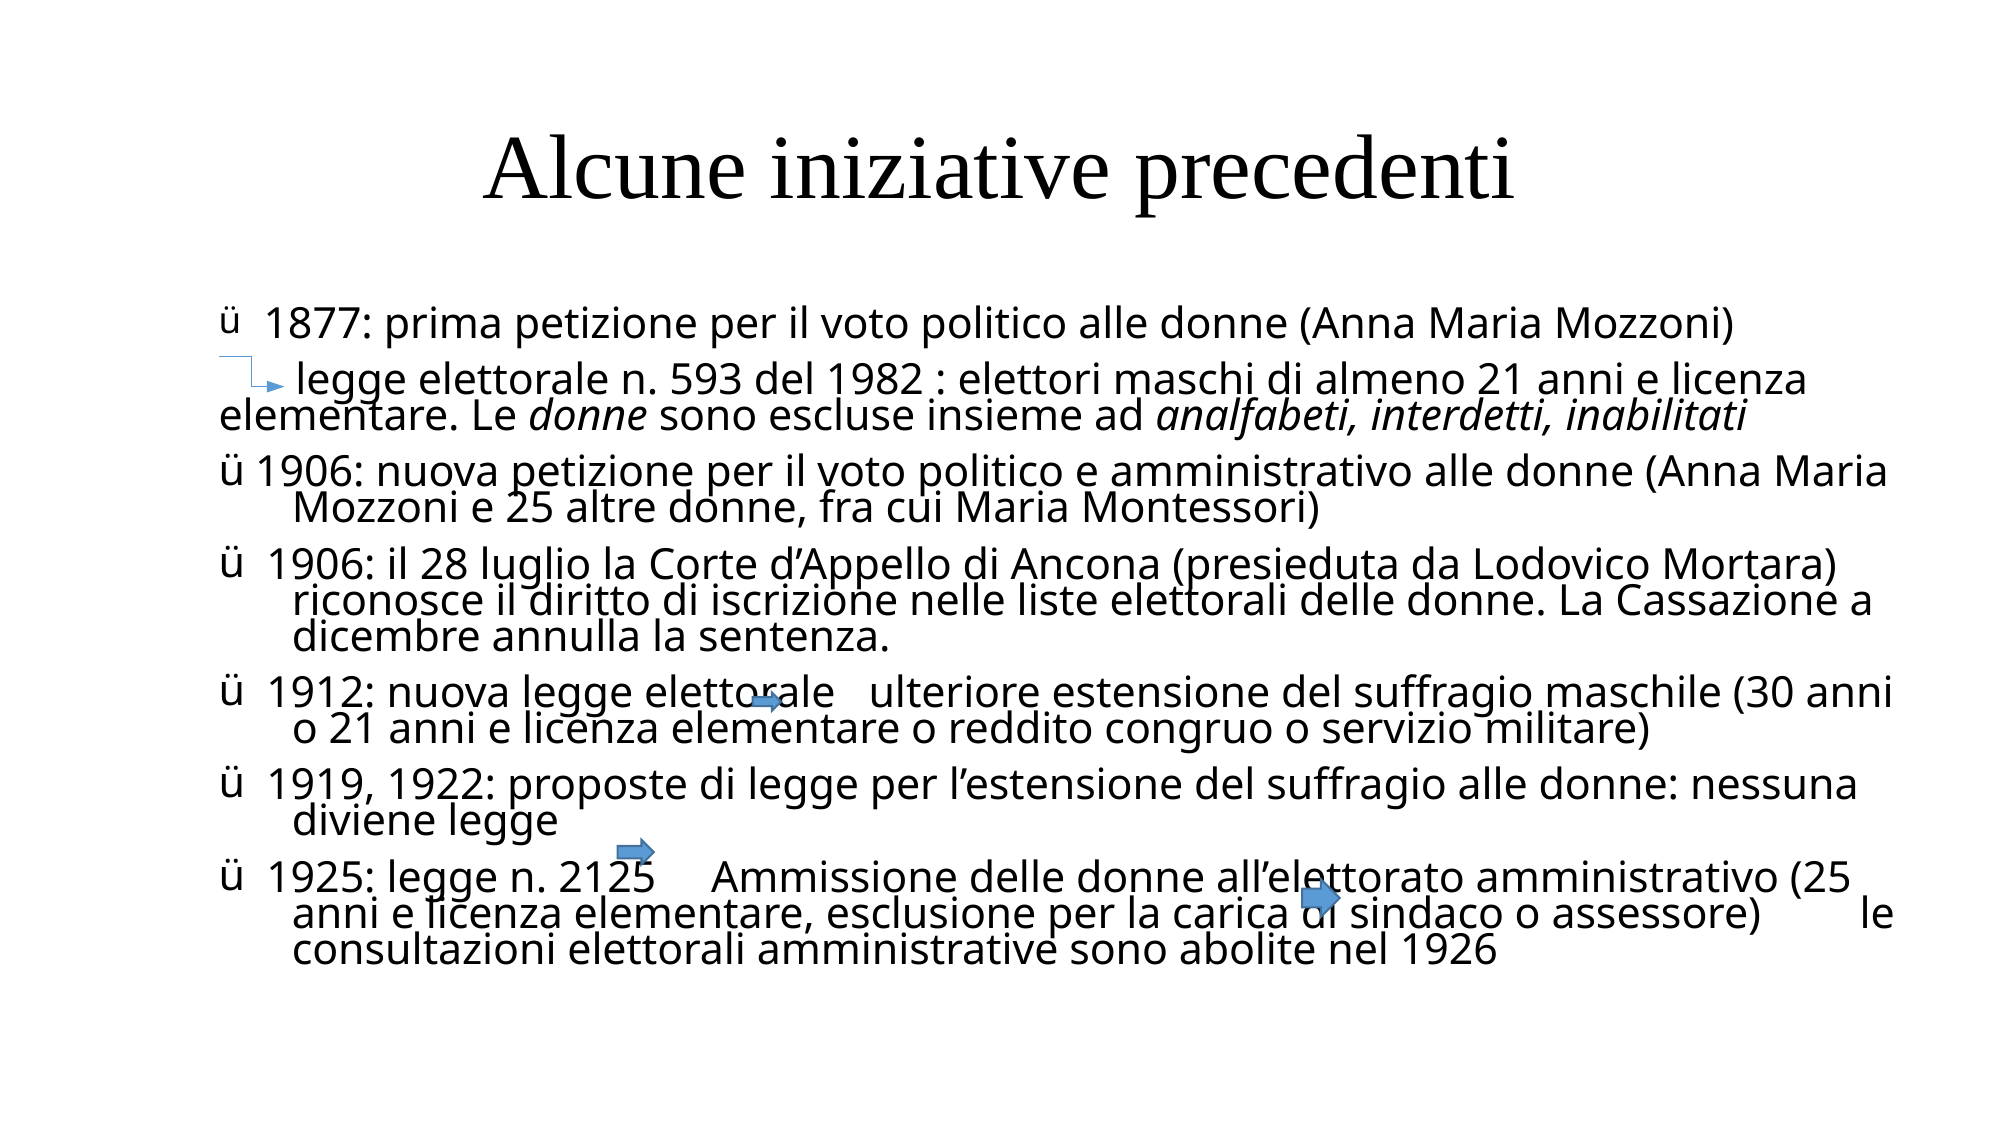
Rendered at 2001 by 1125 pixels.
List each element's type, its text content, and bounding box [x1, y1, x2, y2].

list 1877: prima petizione per il voto politico alle donne (Anna Maria Mozzoni) legge elettorale n. 593 del 1982 : elettori maschi di almeno 21 anni e licenza elementare. Le donne sono escluse insieme ad analfabeti, interdetti, inabilitati 1906: nuova petizione per il voto politico e amministrativo alle donne (Anna Maria Mozzoni e 25 altre donne, fra cui Maria Montessori) 1906: il 28 luglio la Corte d’Appello di Ancona (presieduta da Lodovico Mortara) riconosce il diritto di iscrizione nelle liste elettorali delle donne. La Cassazione a dicembre annulla la sentenza. 1912: nuova legge elettorale ulteriore estensione del suffragio maschile (30 anni o 21 anni e licenza elementare o reddito congruo o servizio militare) 1919, 1922: proposte di legge per l’estensione del suffragio alle donne: nessuna diviene legge 1925: legge n. 2125 Ammissione delle donne all’elettorato amministrativo (25 anni e licenza elementare, esclusione per la carica di sindaco o assessore) le consultazioni elettorali amministrative sono abolite nel 1926 [203, 302, 1929, 1016]
text_box [1302, 879, 1340, 917]
title Alcune iniziative precedenti [137, 59, 1863, 278]
text_box [617, 839, 654, 865]
text_box [752, 692, 782, 711]
